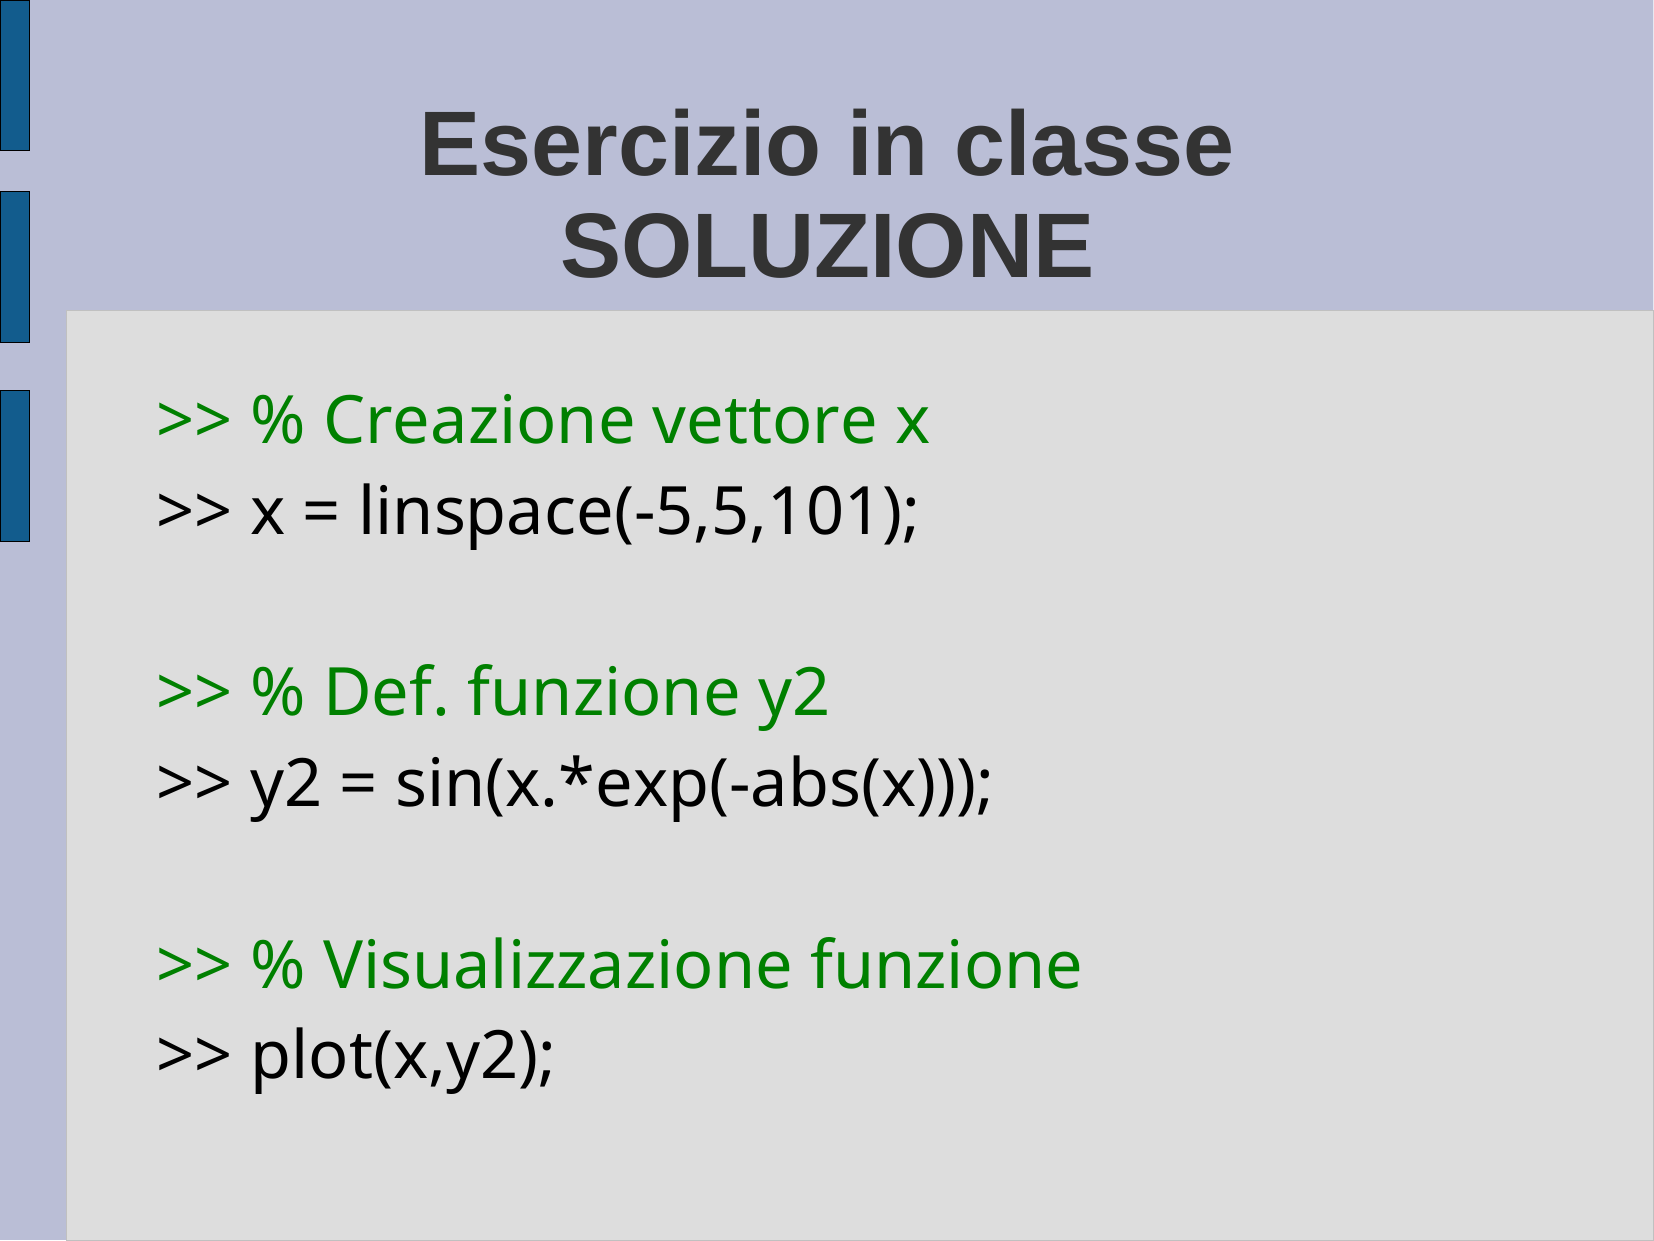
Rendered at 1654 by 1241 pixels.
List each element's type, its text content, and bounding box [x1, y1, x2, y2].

subtitle >> % Creazione vettore x >> x = linspace(-5,5,101); >> % Def. funzione y2 >> y2 = sin(x.*exp(-abs(x))); >> % Visualizzazione funzione >> plot(x,y2); [121, 352, 1534, 1119]
title Esercizio in classe SOLUZIONE [121, 92, 1534, 298]
